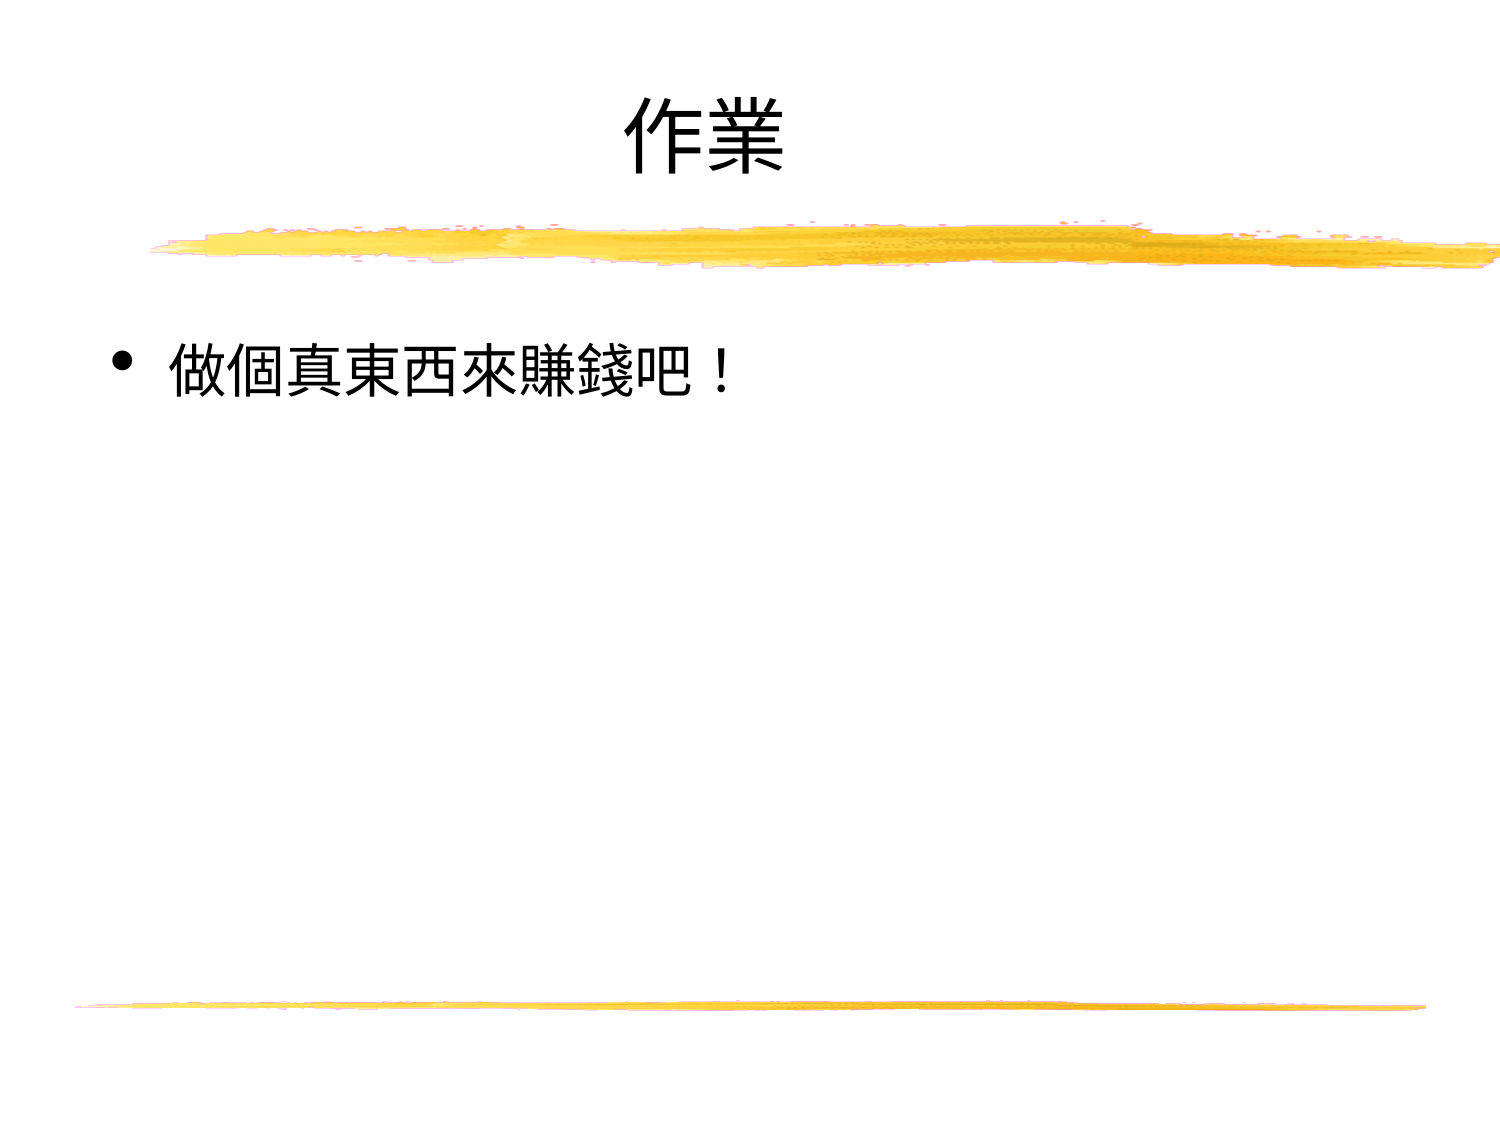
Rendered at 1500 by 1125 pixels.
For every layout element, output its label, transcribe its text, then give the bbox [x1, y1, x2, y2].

picture [75, 999, 1426, 1013]
list 做個真東西來賺錢吧！ [112, 324, 1388, 986]
picture [150, 215, 1500, 279]
title 作業 [66, 44, 1342, 218]
